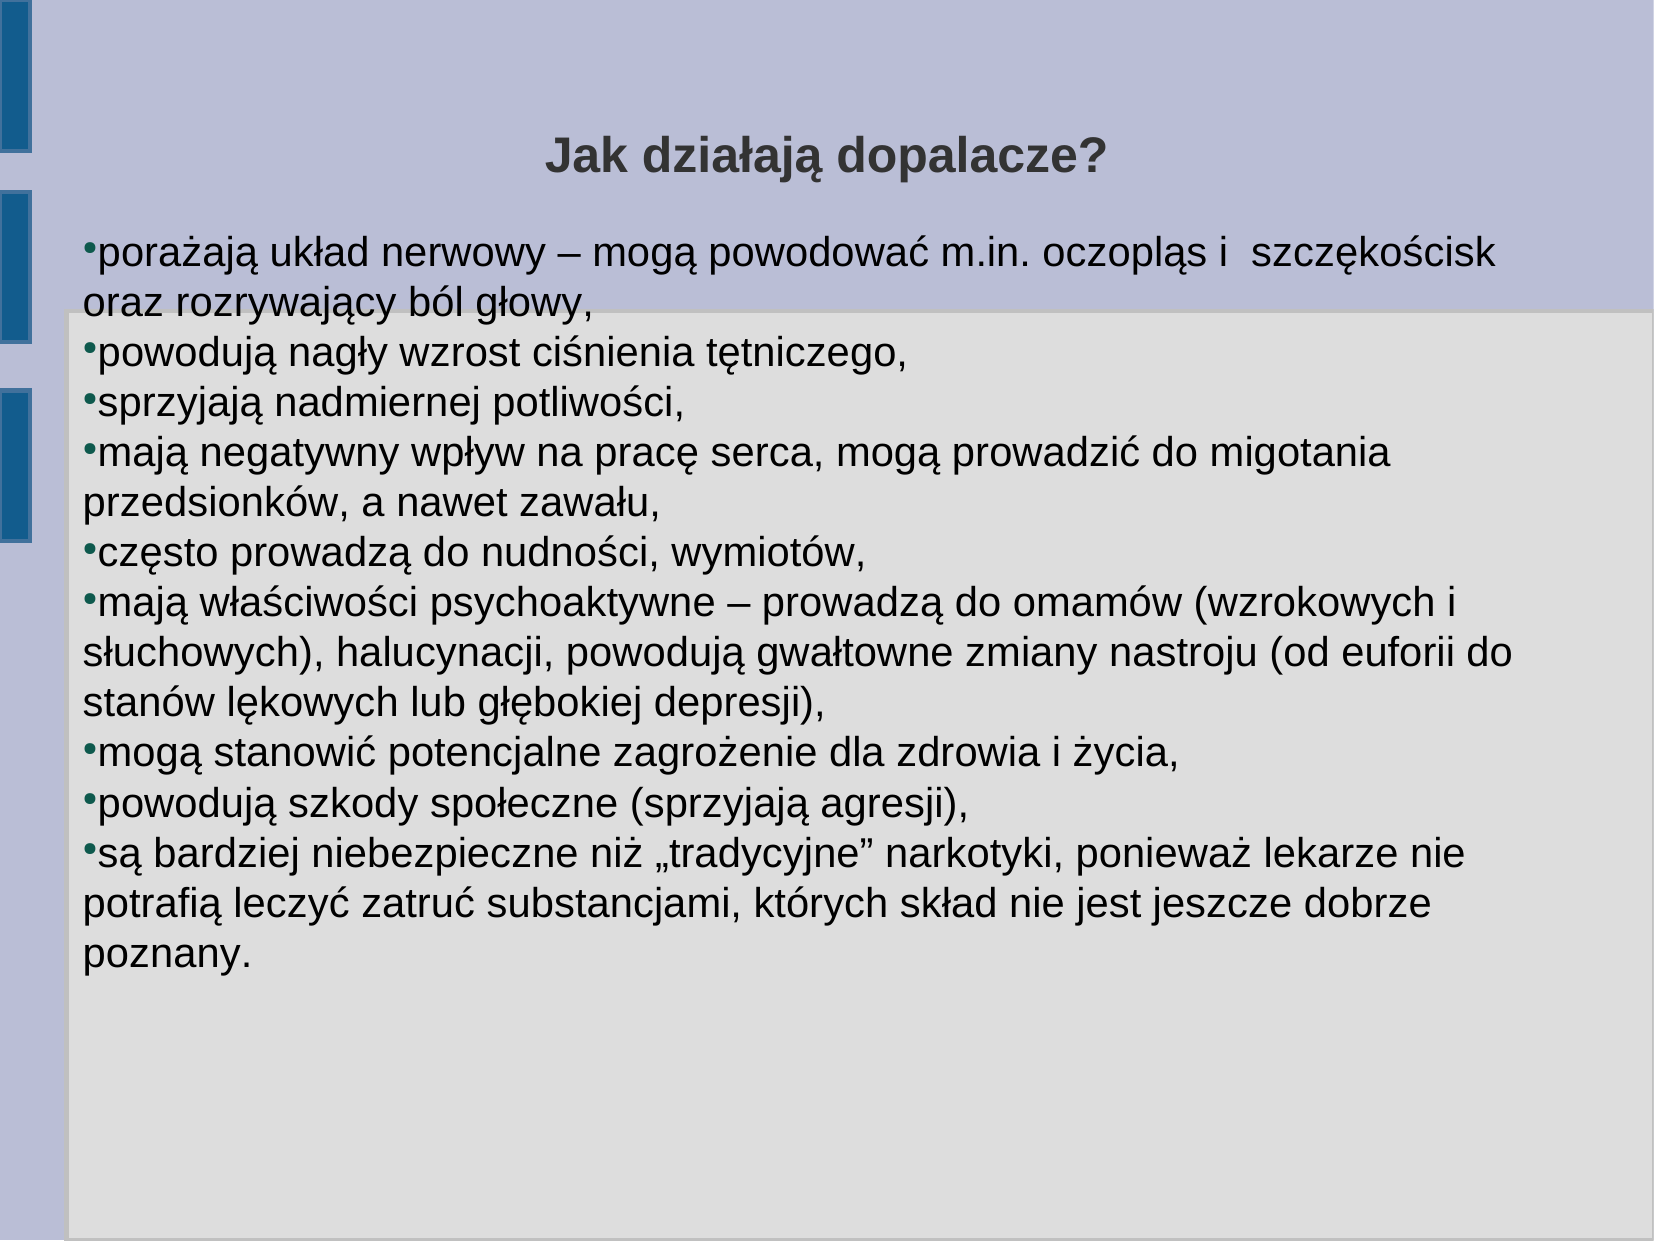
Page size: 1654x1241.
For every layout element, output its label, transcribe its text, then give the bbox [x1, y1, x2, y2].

list porażają układ nerwowy – mogą powodować m.in. oczopląs i szczękościsk oraz rozrywający ból głowy, powodują nagły wzrost ciśnienia tętniczego, sprzyjają nadmiernej potliwości, mają negatywny wpływ na pracę serca, mogą prowadzić do migotania przedsionków, a nawet zawału, często prowadzą do nudności, wymiotów, mają właściwości psychoaktywne – prowadzą do omamów (wzrokowych i słuchowych), halucynacji, powodują gwałtowne zmiany nastroju (od euforii do stanów lękowych lub głębokiej depresji), mogą stanowić potencjalne zagrożenie dla zdrowia i życia, powodują szkody społeczne (sprzyjają agresji), są bardziej niebezpieczne niż „tradycyjne” narkotyki, ponieważ lekarze nie potrafią leczyć zatruć substancjami, których skład nie jest jeszcze dobrze poznany. [82, 224, 1571, 1223]
title Jak działają dopalacze? [82, 49, 1571, 224]
